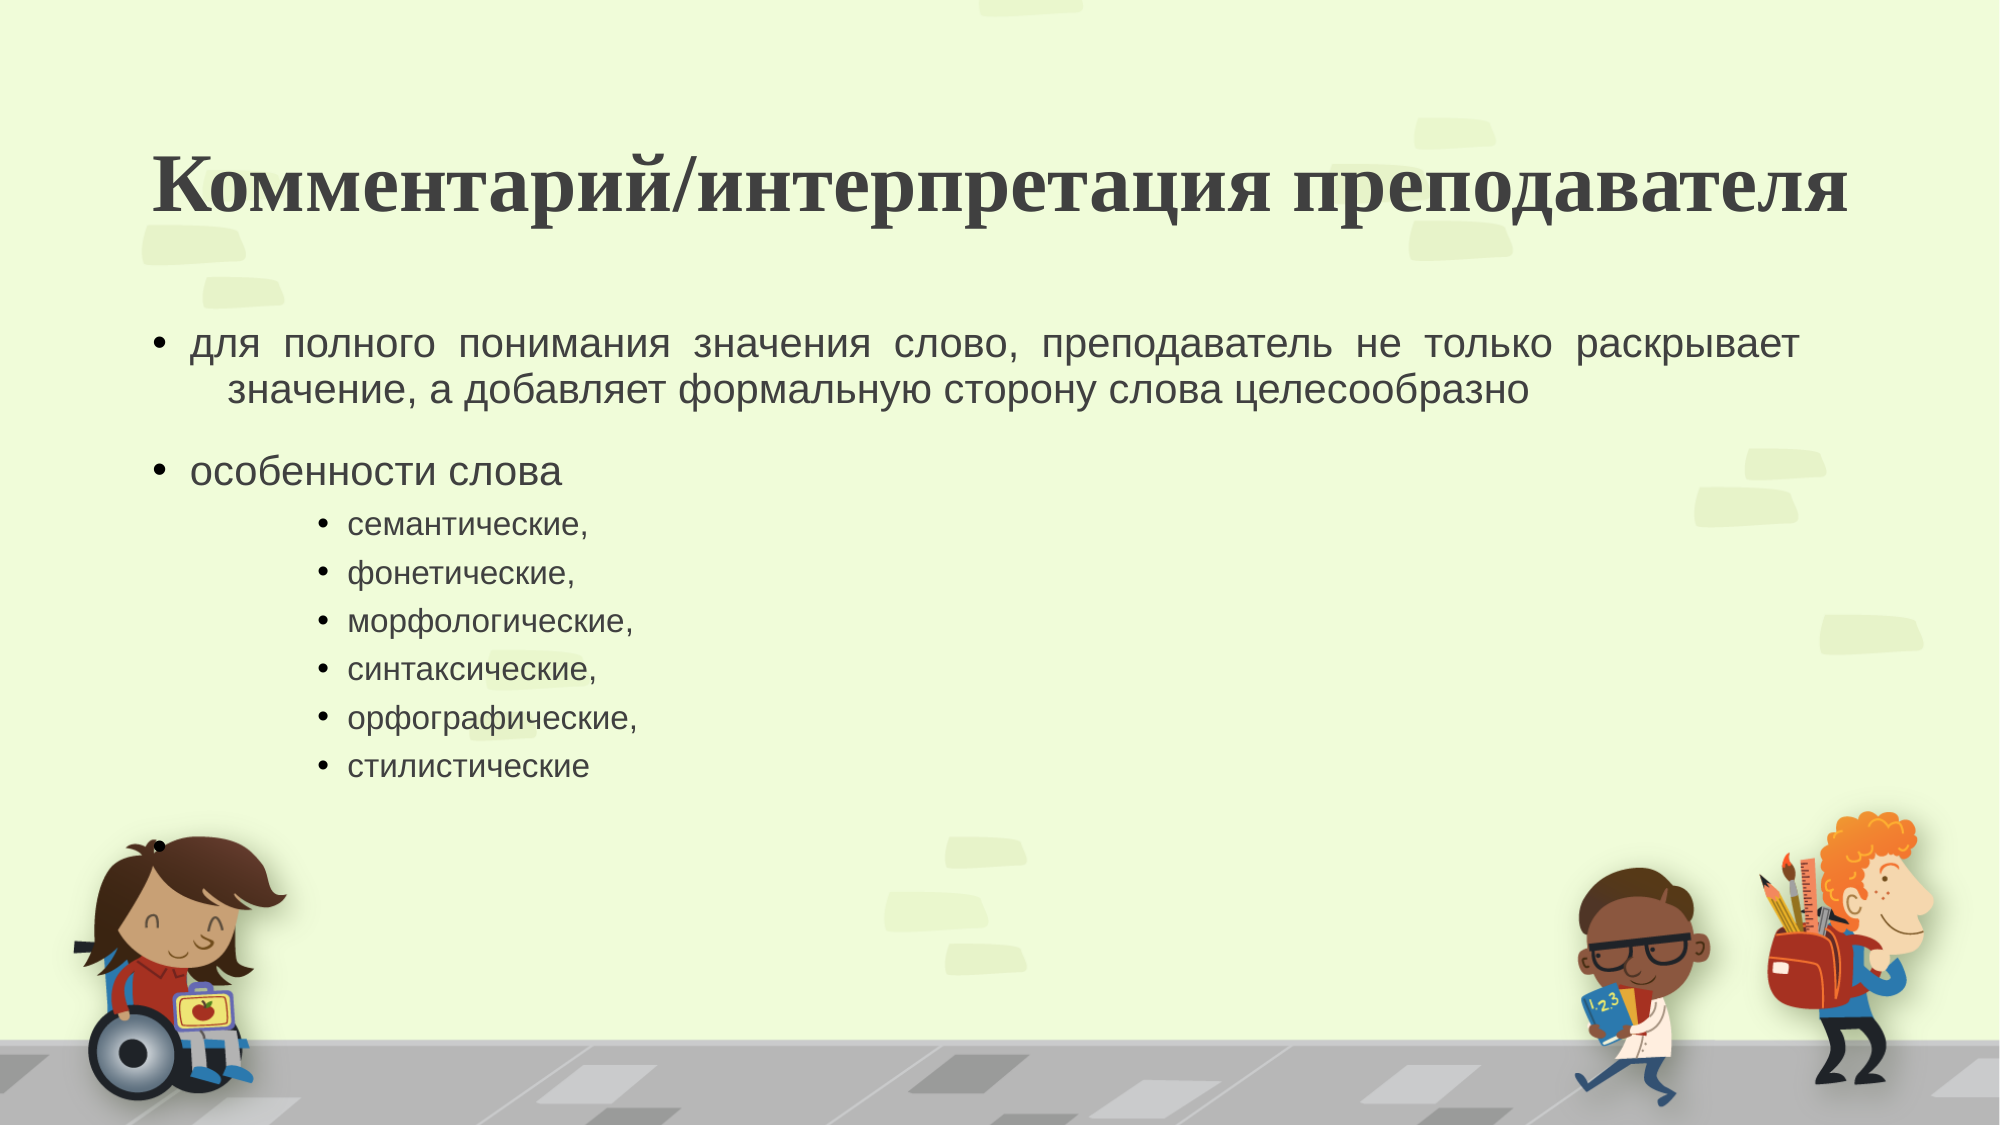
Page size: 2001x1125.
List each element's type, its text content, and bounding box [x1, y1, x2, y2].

title Комментарий/интерпретация преподавателя [137, 59, 1886, 238]
list для полного понимания значения слово, преподаватель не только раскрывает значение, а добавляет формальную сторону слова целесообразно особенности слова семантические, фонетические, морфологические, синтаксические, орфографические, стилистические [137, 314, 1886, 870]
